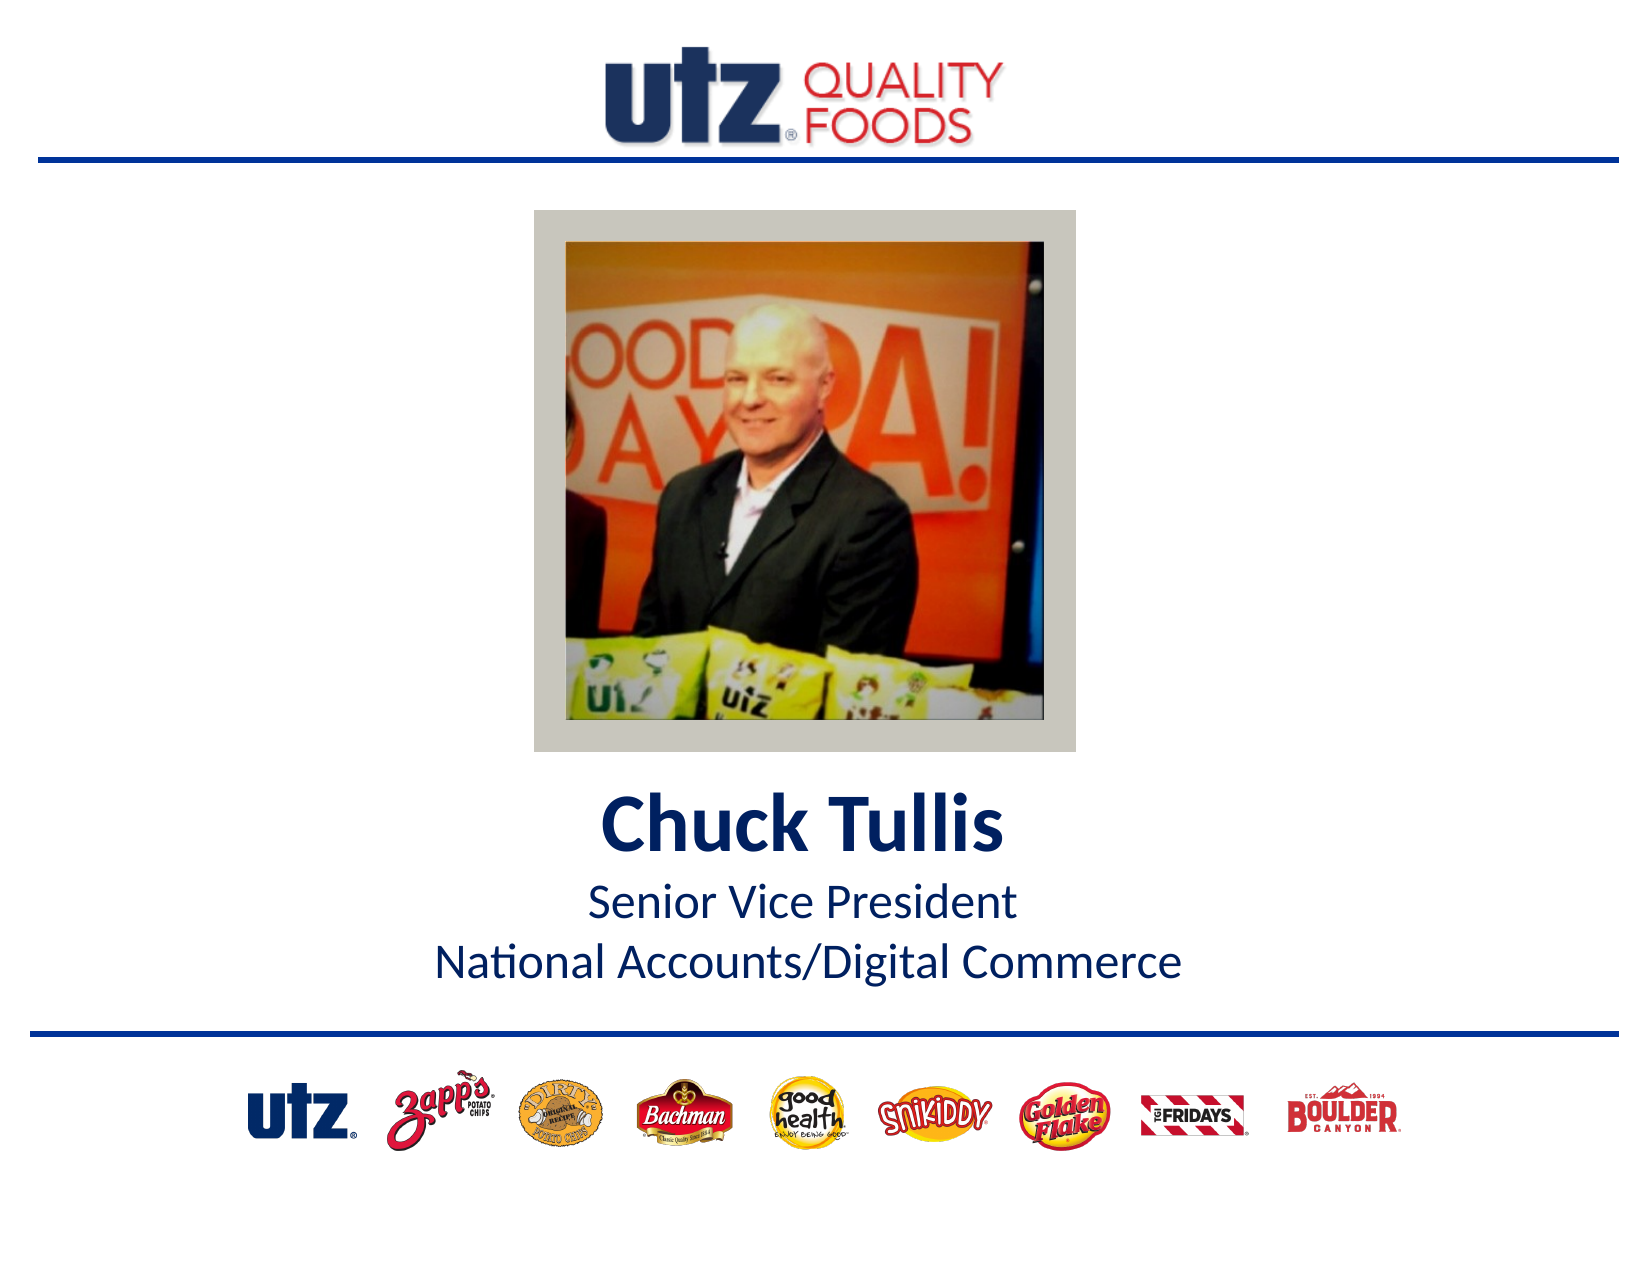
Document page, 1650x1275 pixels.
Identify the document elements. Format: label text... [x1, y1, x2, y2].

picture [598, 42, 1012, 157]
picture [565, 241, 1045, 721]
picture [248, 1068, 1401, 1162]
text_box Chuck Tullis Senior Vice President National Accounts/Digital Commerce [105, 760, 1501, 926]
